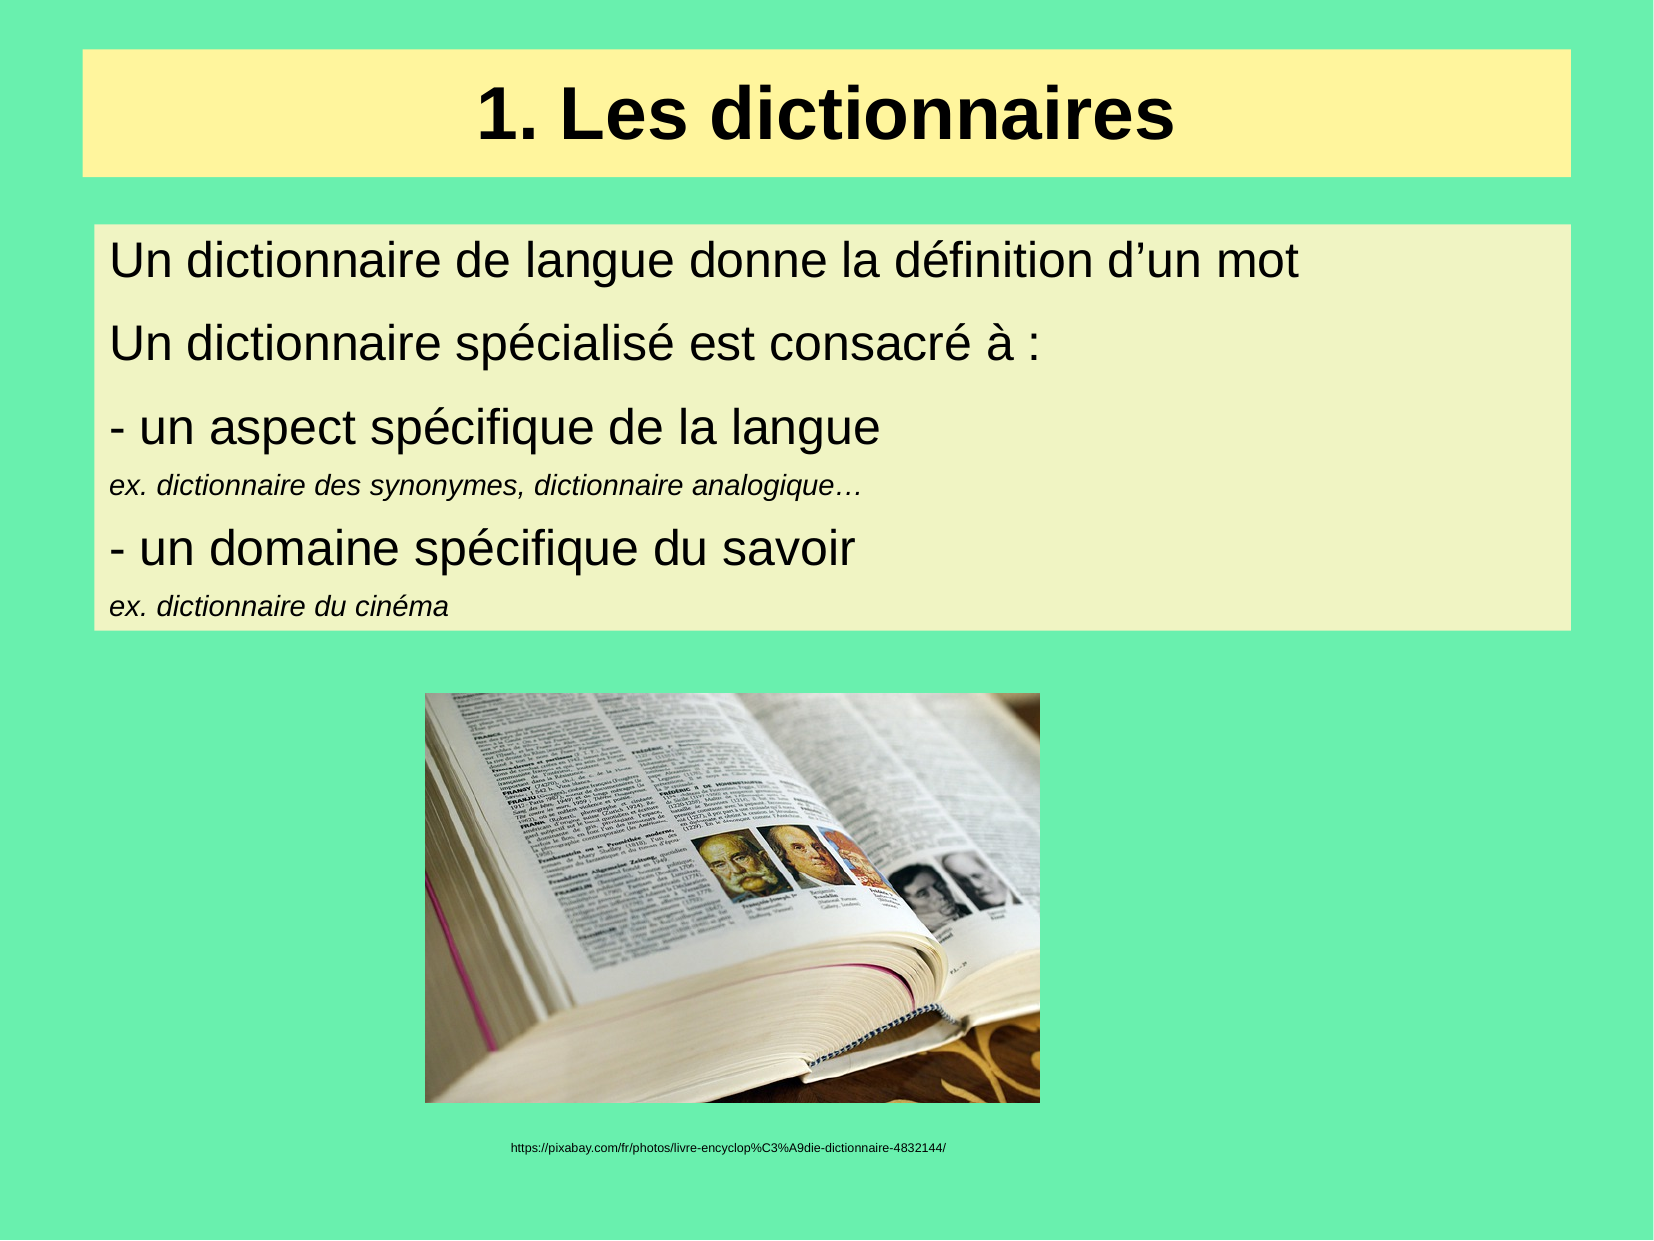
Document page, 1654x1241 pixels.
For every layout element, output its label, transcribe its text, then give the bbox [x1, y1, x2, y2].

picture [425, 693, 1040, 1103]
title 1. Les dictionnaires [82, 49, 1571, 178]
text_box Un dictionnaire de langue donne la définition d’un mot Un dictionnaire spécialisé est consacré à : - un aspect spécifique de la langue ex. dictionnaire des synonymes, dictionnaire analogique… - un domaine spécifique du savoir ex. dictionnaire du cinéma [94, 224, 1571, 631]
text_box https://pixabay.com/fr/photos/livre-encyclop%C3%A9die-dictionnaire-4832144/ [496, 1133, 969, 1163]
